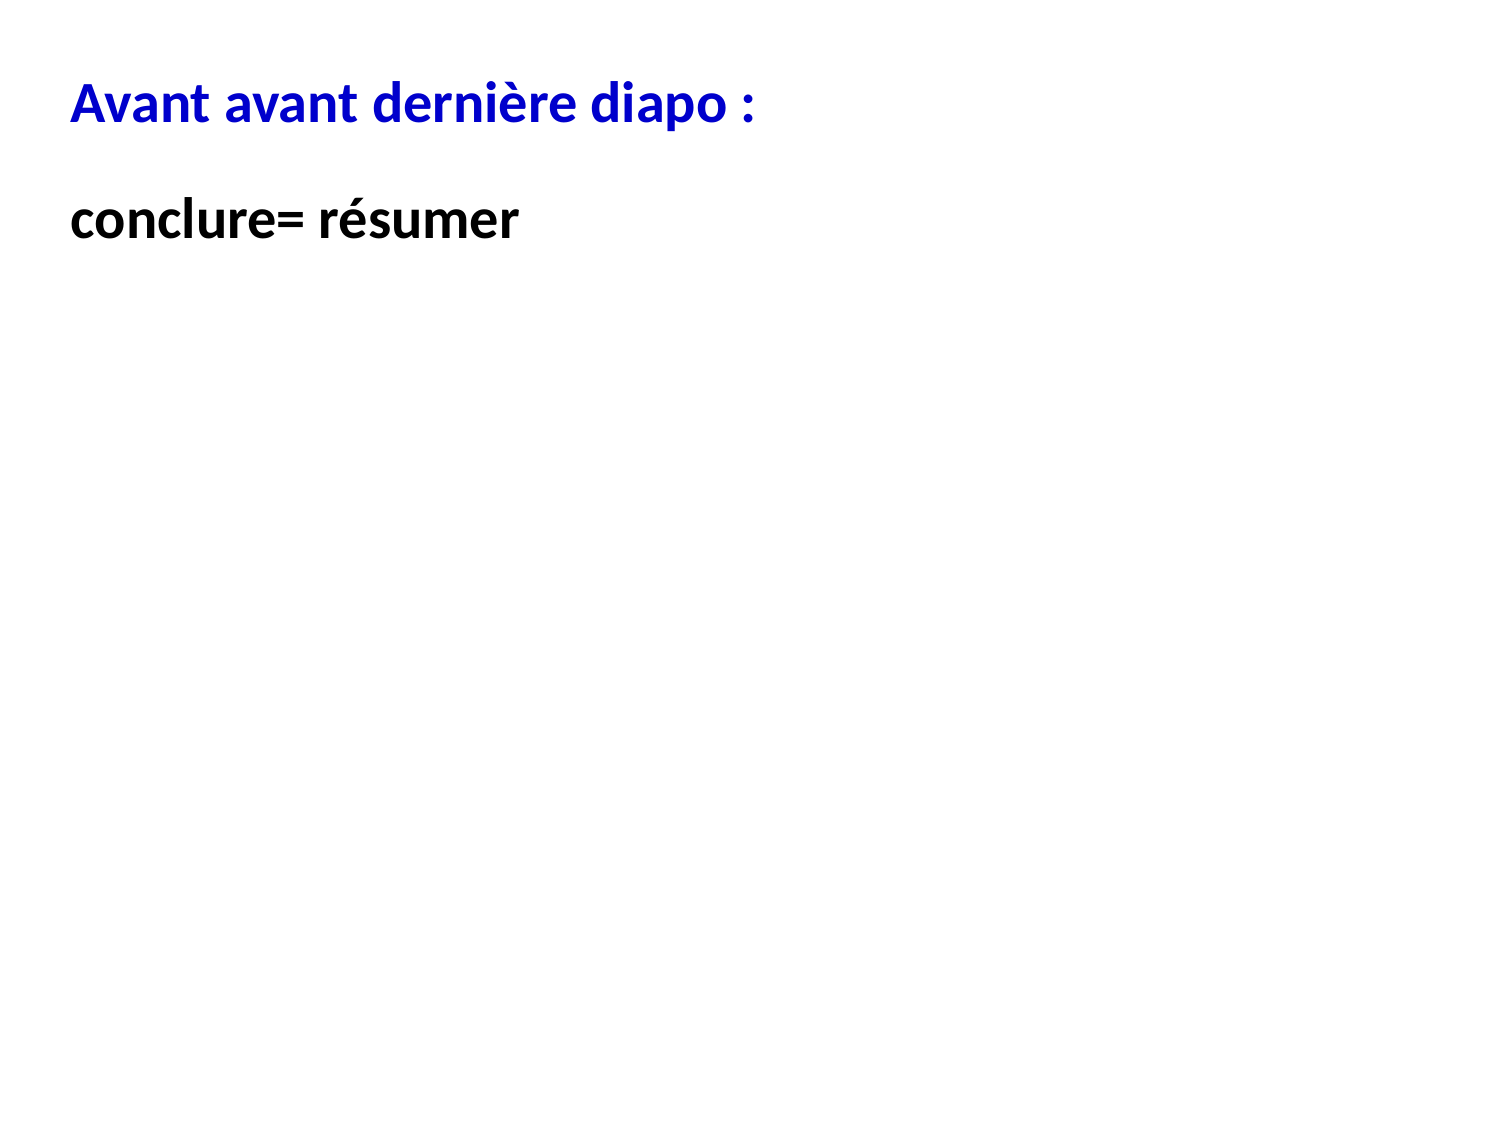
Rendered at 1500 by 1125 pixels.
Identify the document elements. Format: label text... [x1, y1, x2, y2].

title Avant avant dernière diapo : conclure= résumer [70, 58, 1421, 273]
